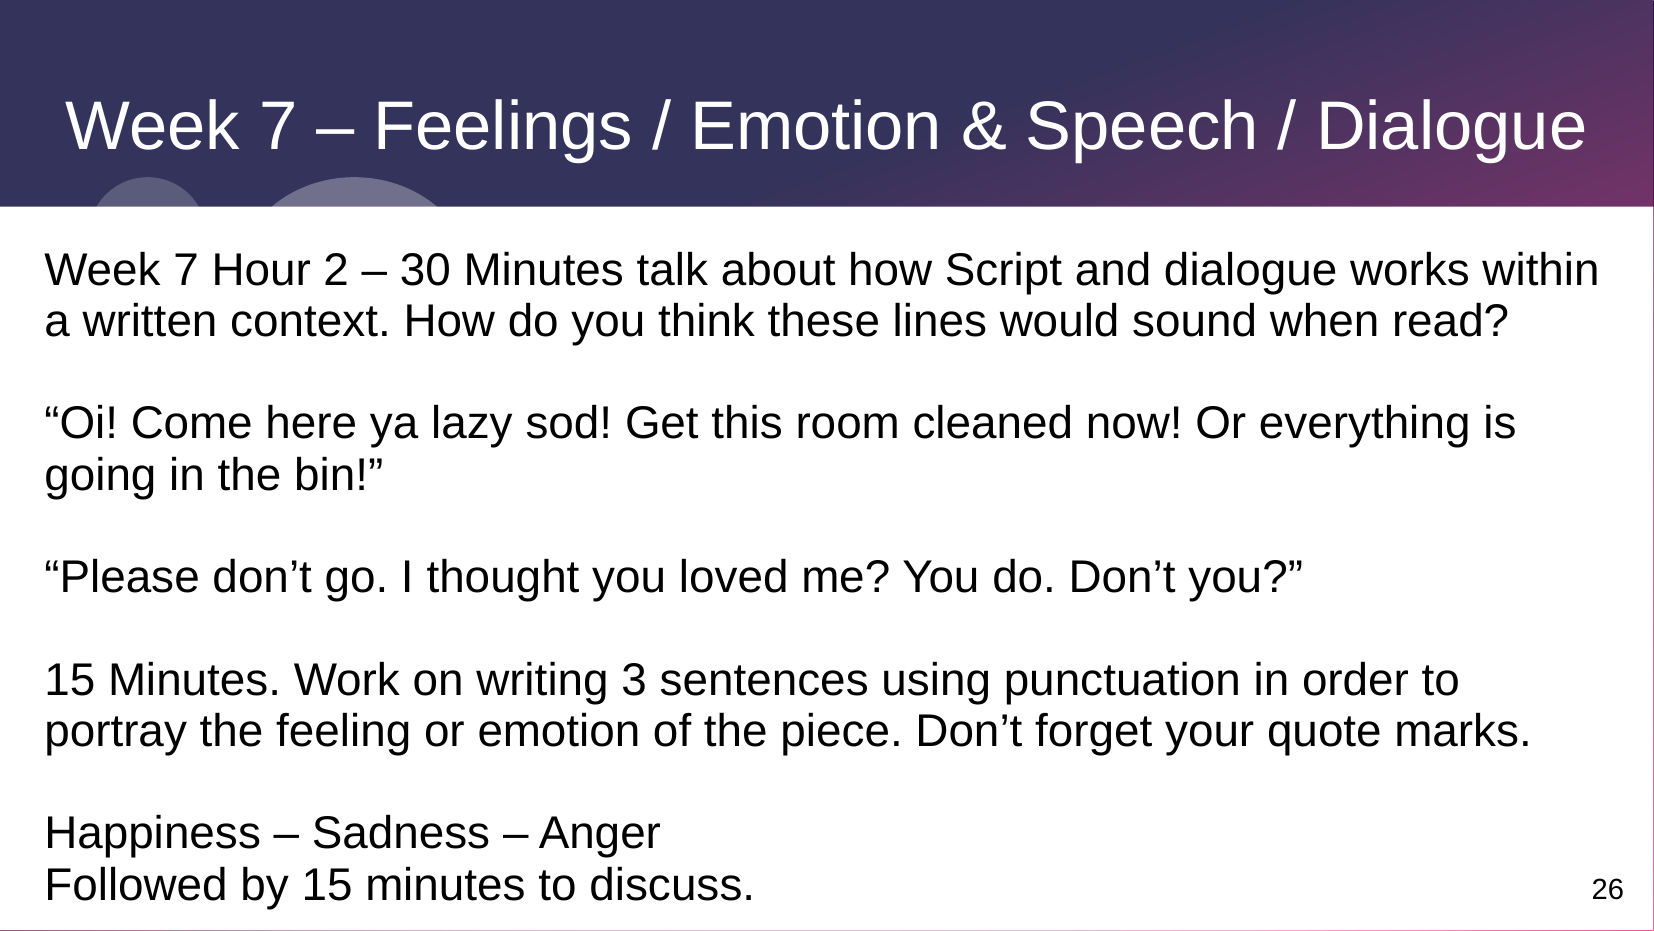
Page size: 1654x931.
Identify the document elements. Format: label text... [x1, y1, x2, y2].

text_box Week 7 Hour 2 – 30 Minutes talk about how Script and dialogue works within a written context. How do you think these lines would sound when read? “Oi! Come here ya lazy sod! Get this room cleaned now! Or everything is going in the bin!” “Please don’t go. I thought you loved me? You do. Don’t you?” 15 Minutes. Work on writing 3 sentences using punctuation in order to portray the feeling or emotion of the piece. Don’t forget your quote marks. Happiness – Sadness – Anger Followed by 15 minutes to discuss. [29, 236, 1625, 916]
title Week 7 – Feelings / Emotion & Speech / Dialogue [29, 44, 1625, 207]
